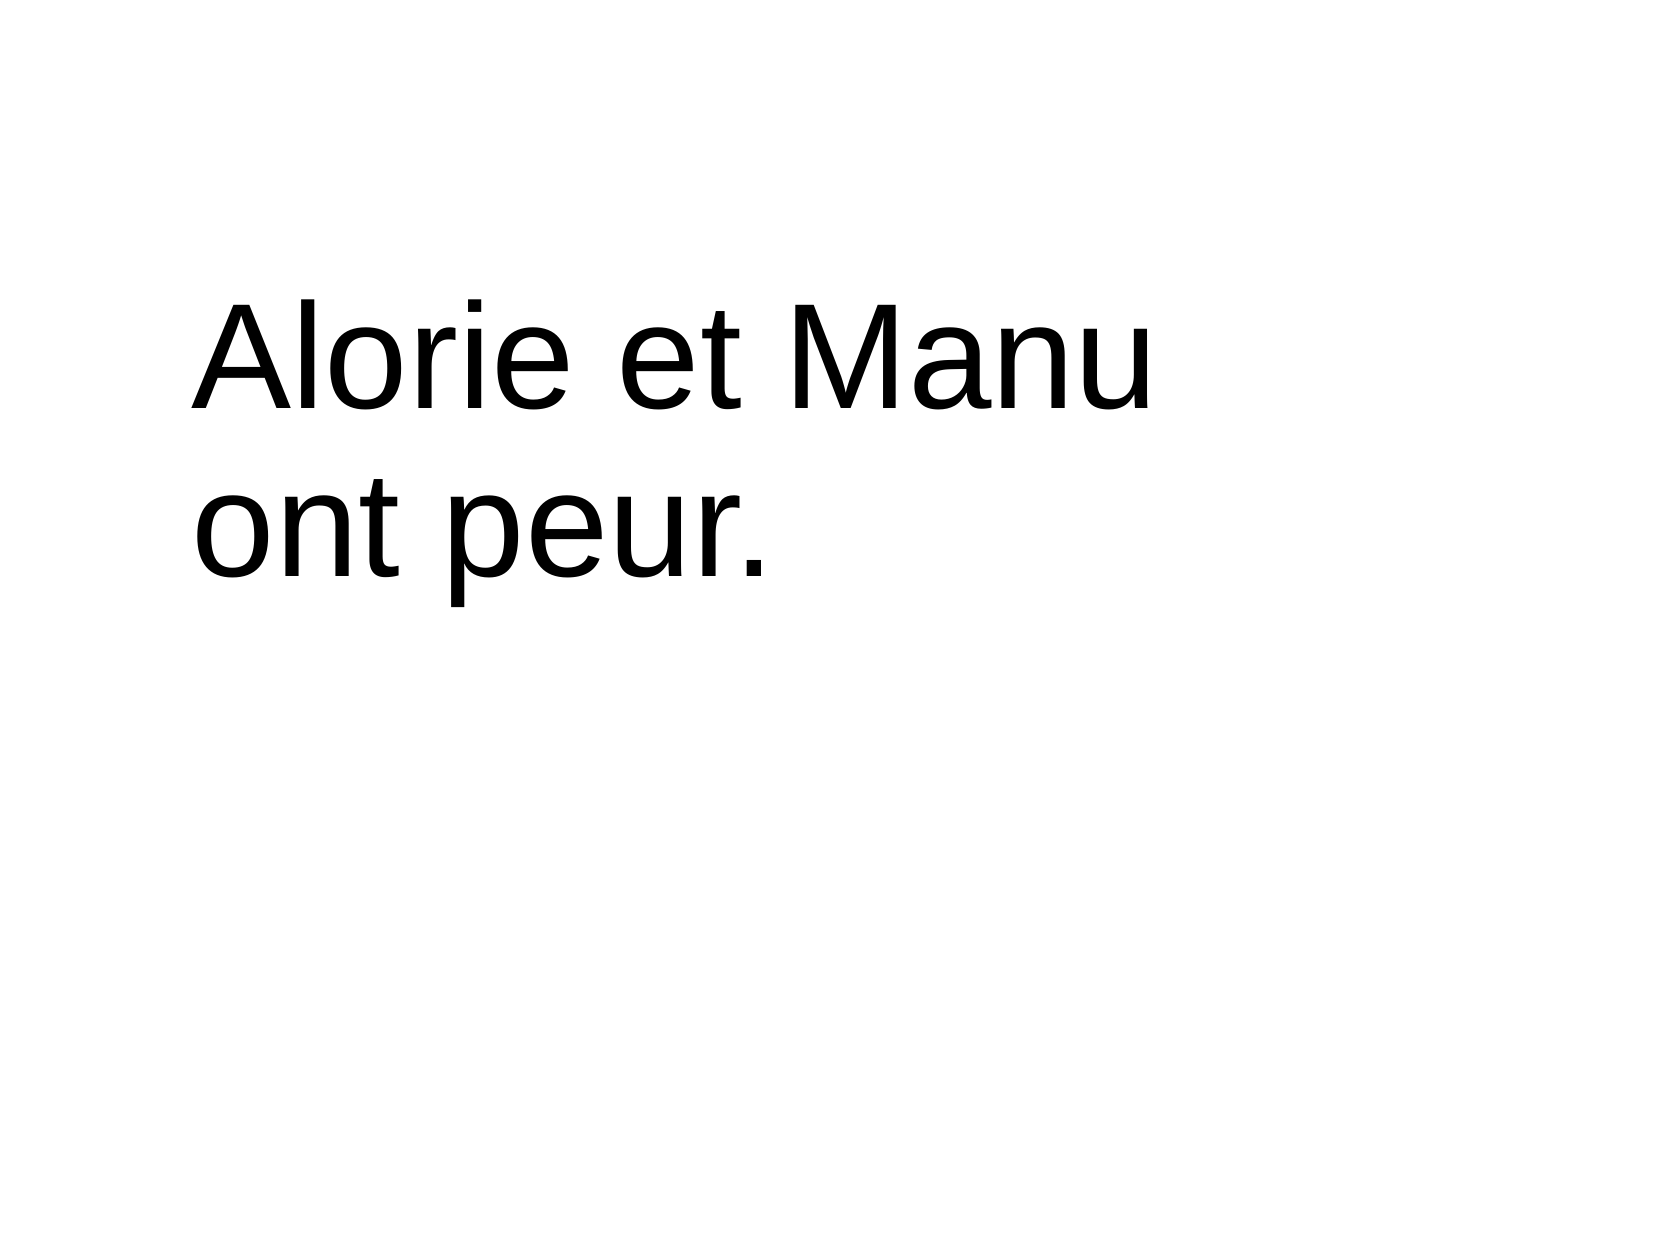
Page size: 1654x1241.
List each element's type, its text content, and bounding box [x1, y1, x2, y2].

text_box Alorie et Manu ont peur. [177, 265, 1388, 1093]
